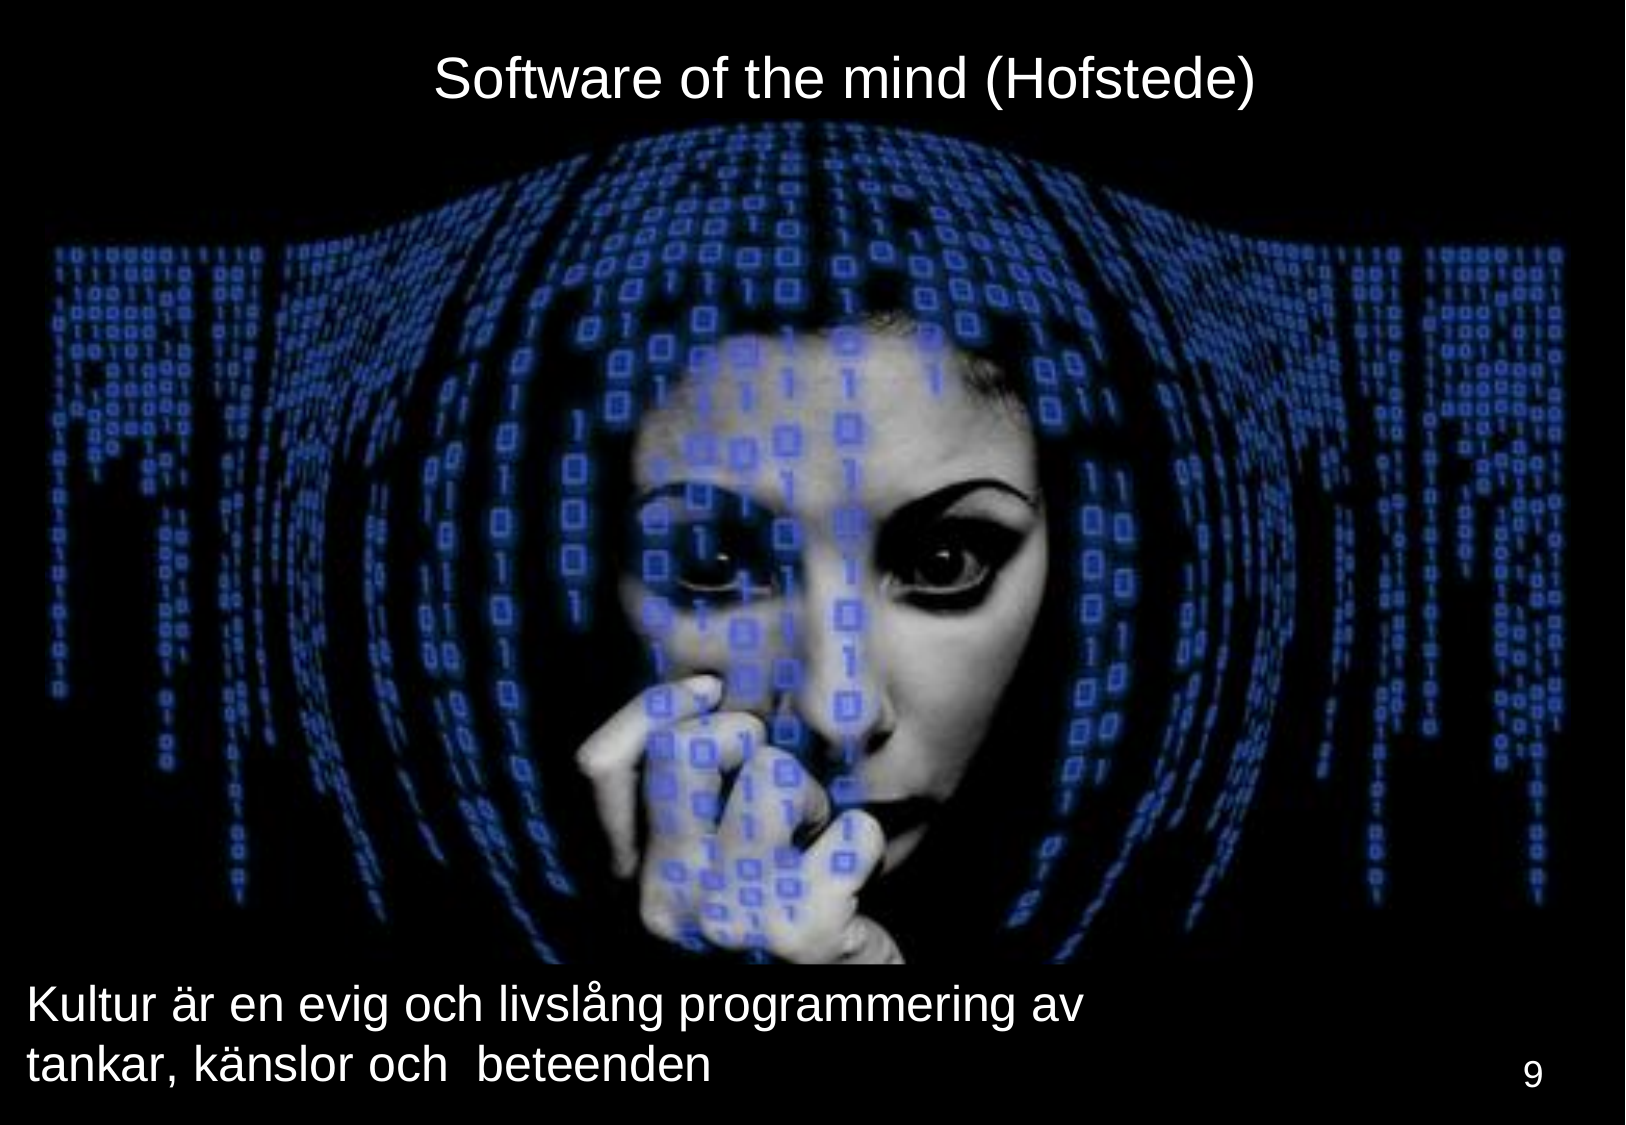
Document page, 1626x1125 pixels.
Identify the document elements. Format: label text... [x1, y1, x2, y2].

text_box <nummer> [1518, 1042, 1619, 1103]
text_box Software of the mind (Hofstede) [283, 32, 1409, 119]
text_box Kultur är en evig och livslång programmering av tankar, känslor och beteenden [11, 964, 1146, 1100]
picture [45, 11, 1571, 1110]
